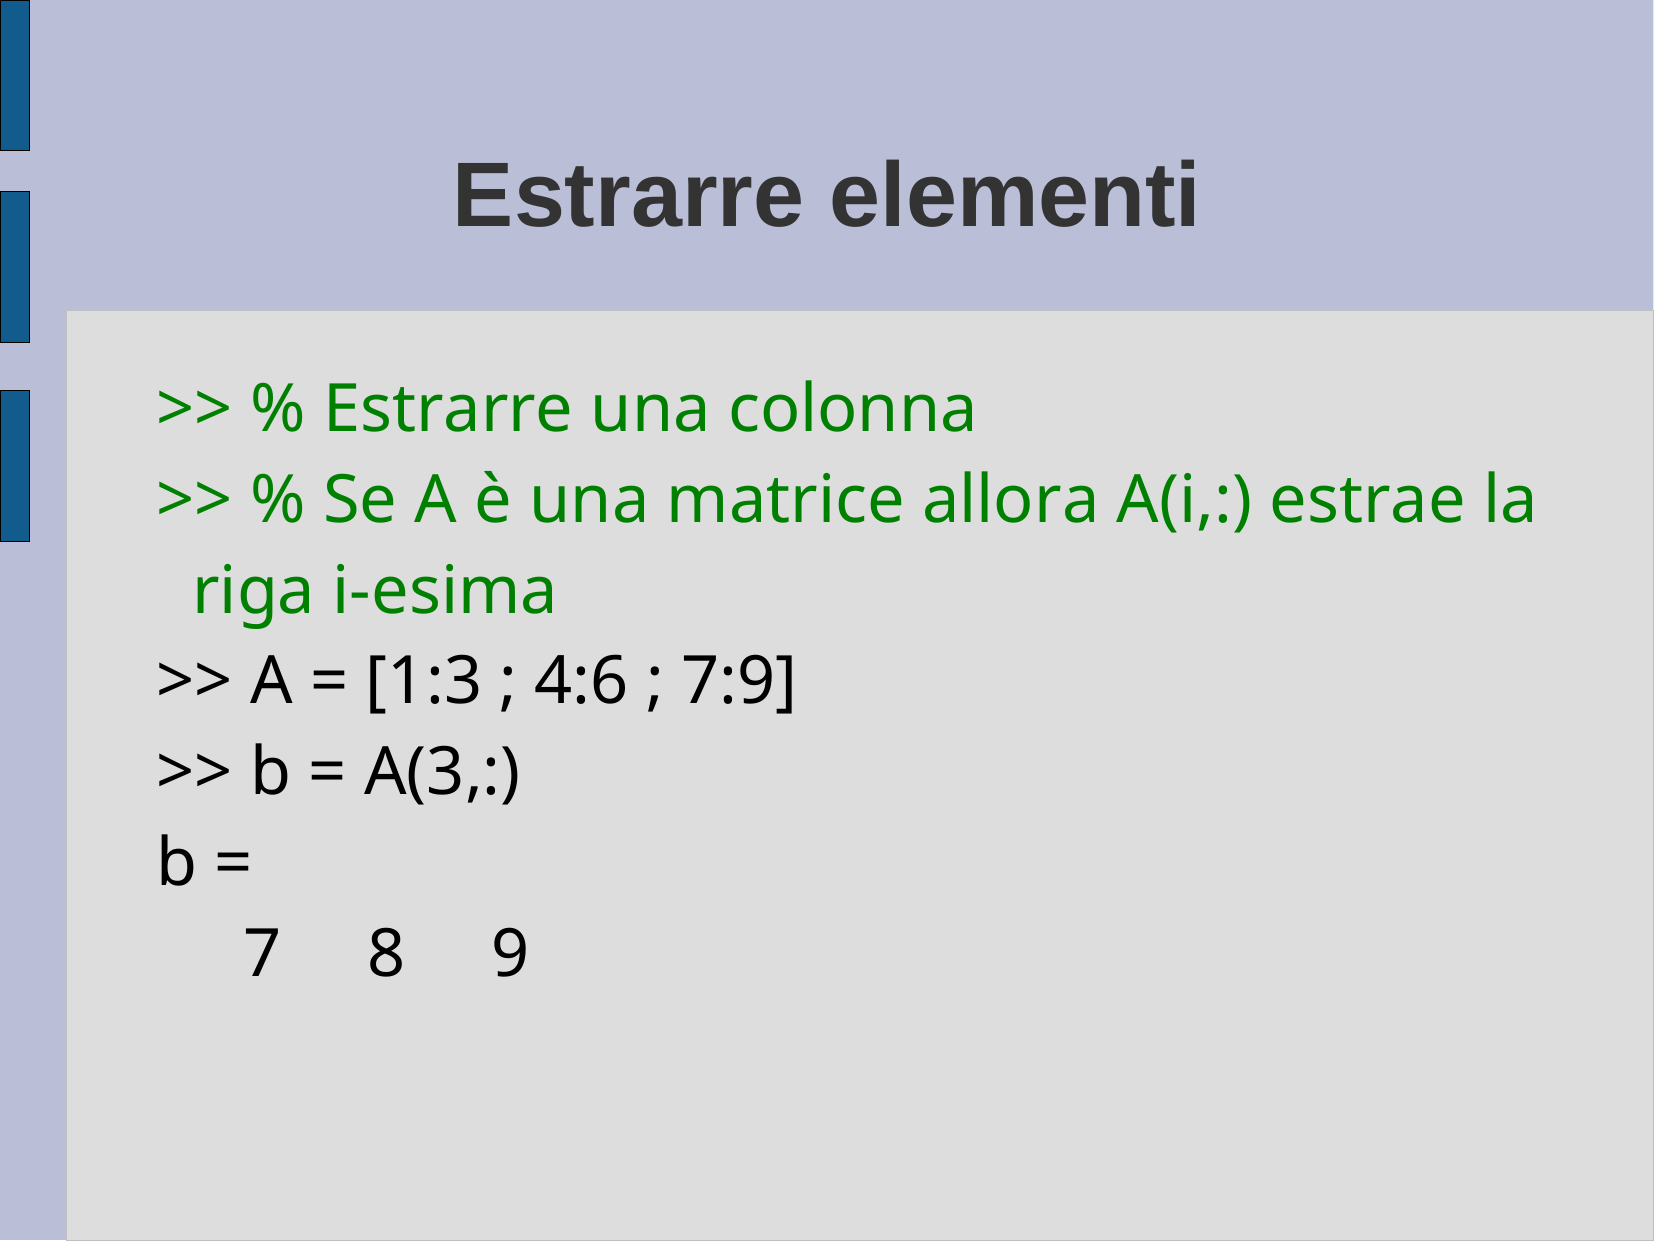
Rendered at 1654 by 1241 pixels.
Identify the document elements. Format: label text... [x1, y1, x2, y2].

title Estrarre elementi [121, 91, 1534, 299]
subtitle >> % Estrarre una colonna >> % Se A è una matrice allora A(i,:) estrae la riga i-esima >> A = [1:3 ; 4:6 ; 7:9] >> b = A(3,:) b = 7 8 9 [121, 352, 1625, 1004]
